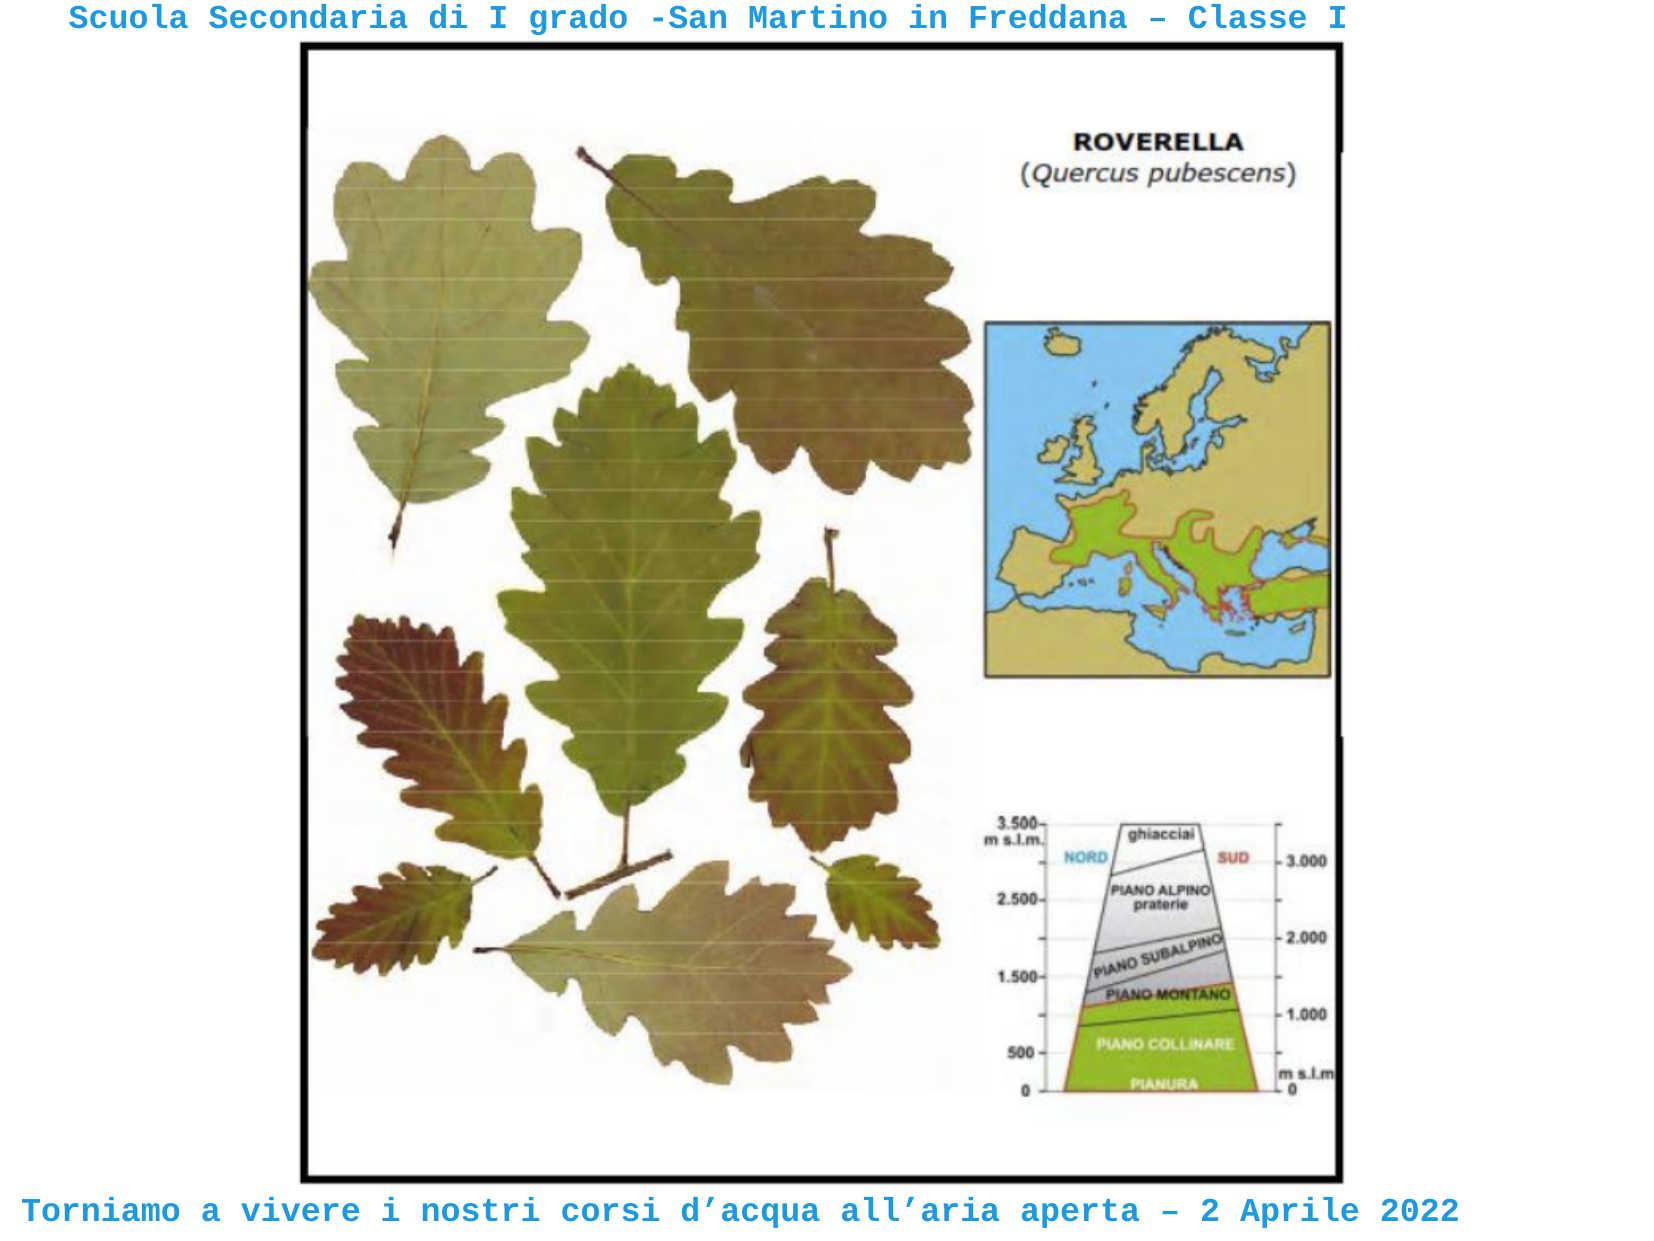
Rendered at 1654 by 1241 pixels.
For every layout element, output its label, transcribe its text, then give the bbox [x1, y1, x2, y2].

text_box Torniamo a vivere i nostri corsi d’acqua all’aria aperta – 2 Aprile 2022 [5, 1179, 1477, 1241]
picture [296, 35, 1357, 1186]
text_box Scuola Secondaria di I grado -San Martino in Freddana – Classe I [5, 3, 1412, 37]
